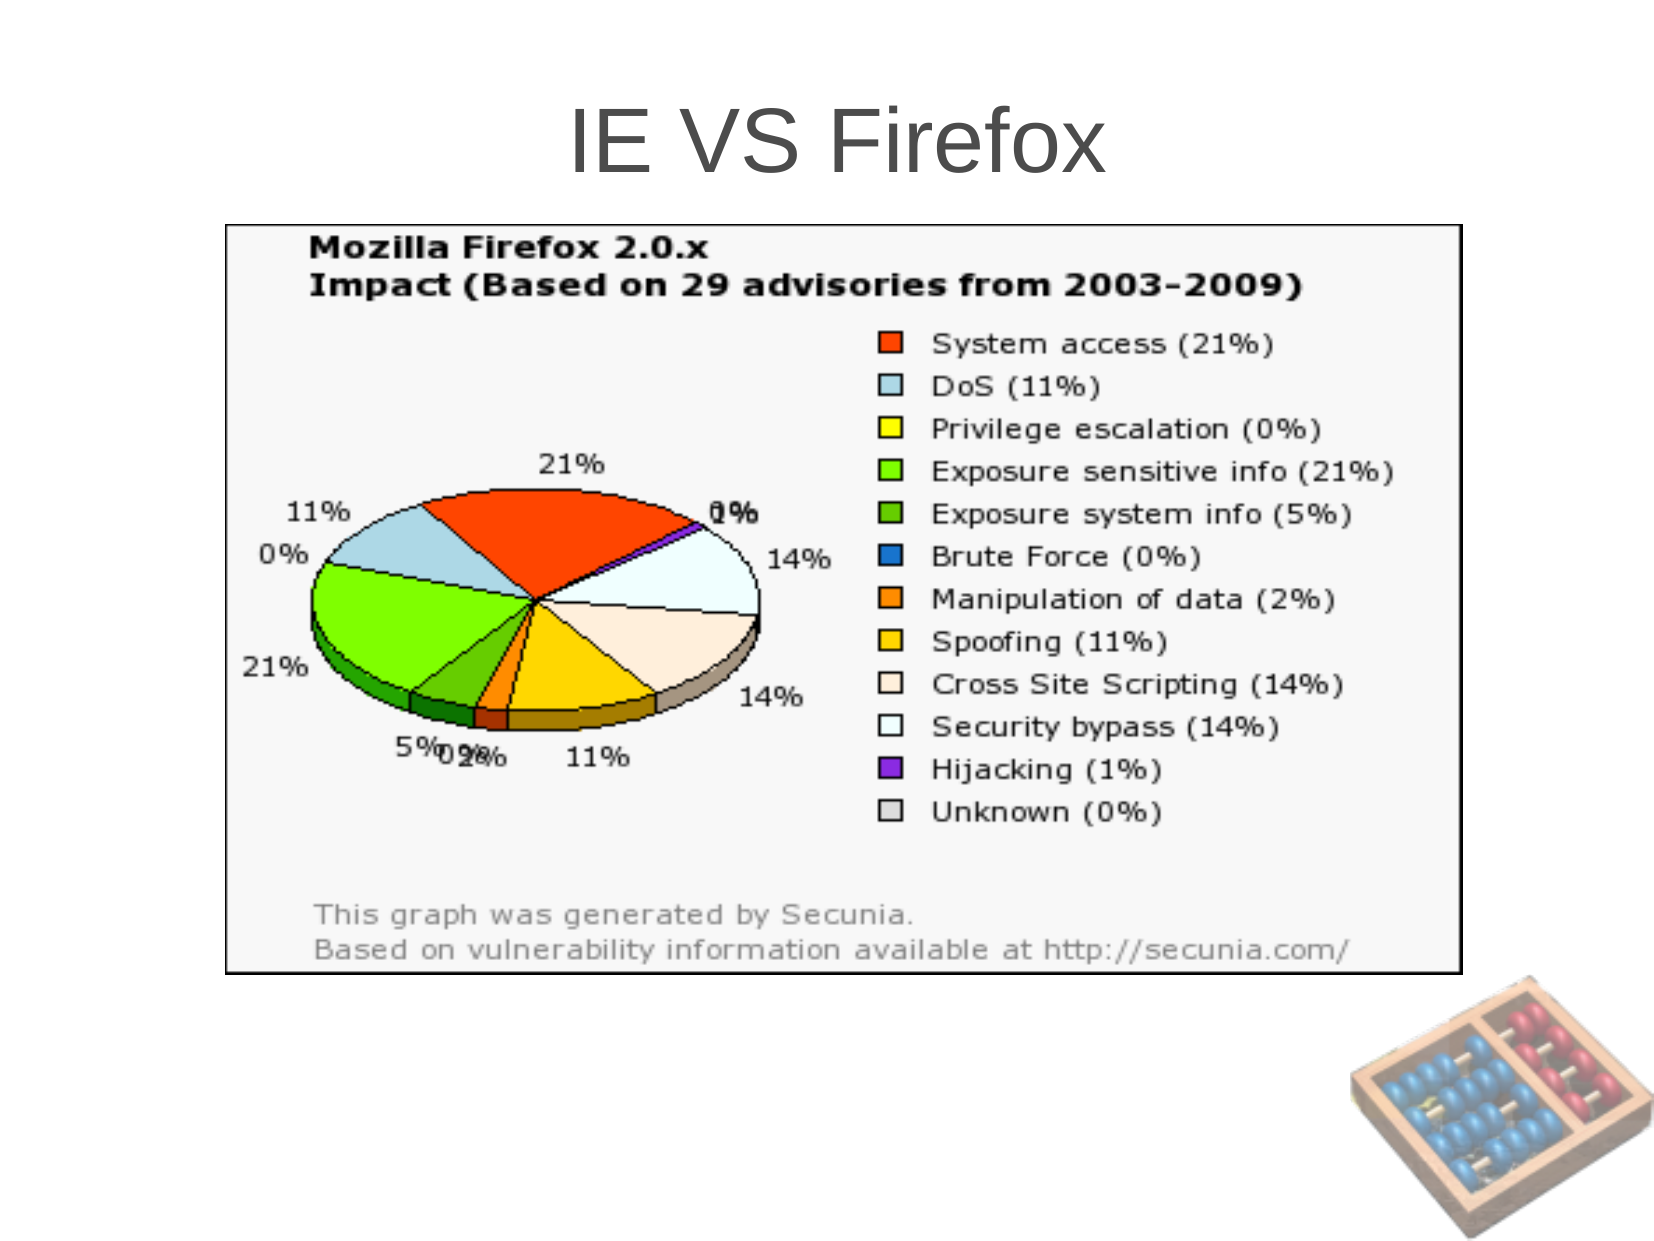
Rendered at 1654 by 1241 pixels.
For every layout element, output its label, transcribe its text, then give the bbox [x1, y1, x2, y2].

picture [225, 224, 1463, 976]
title IE VS Firefox [75, 37, 1601, 245]
